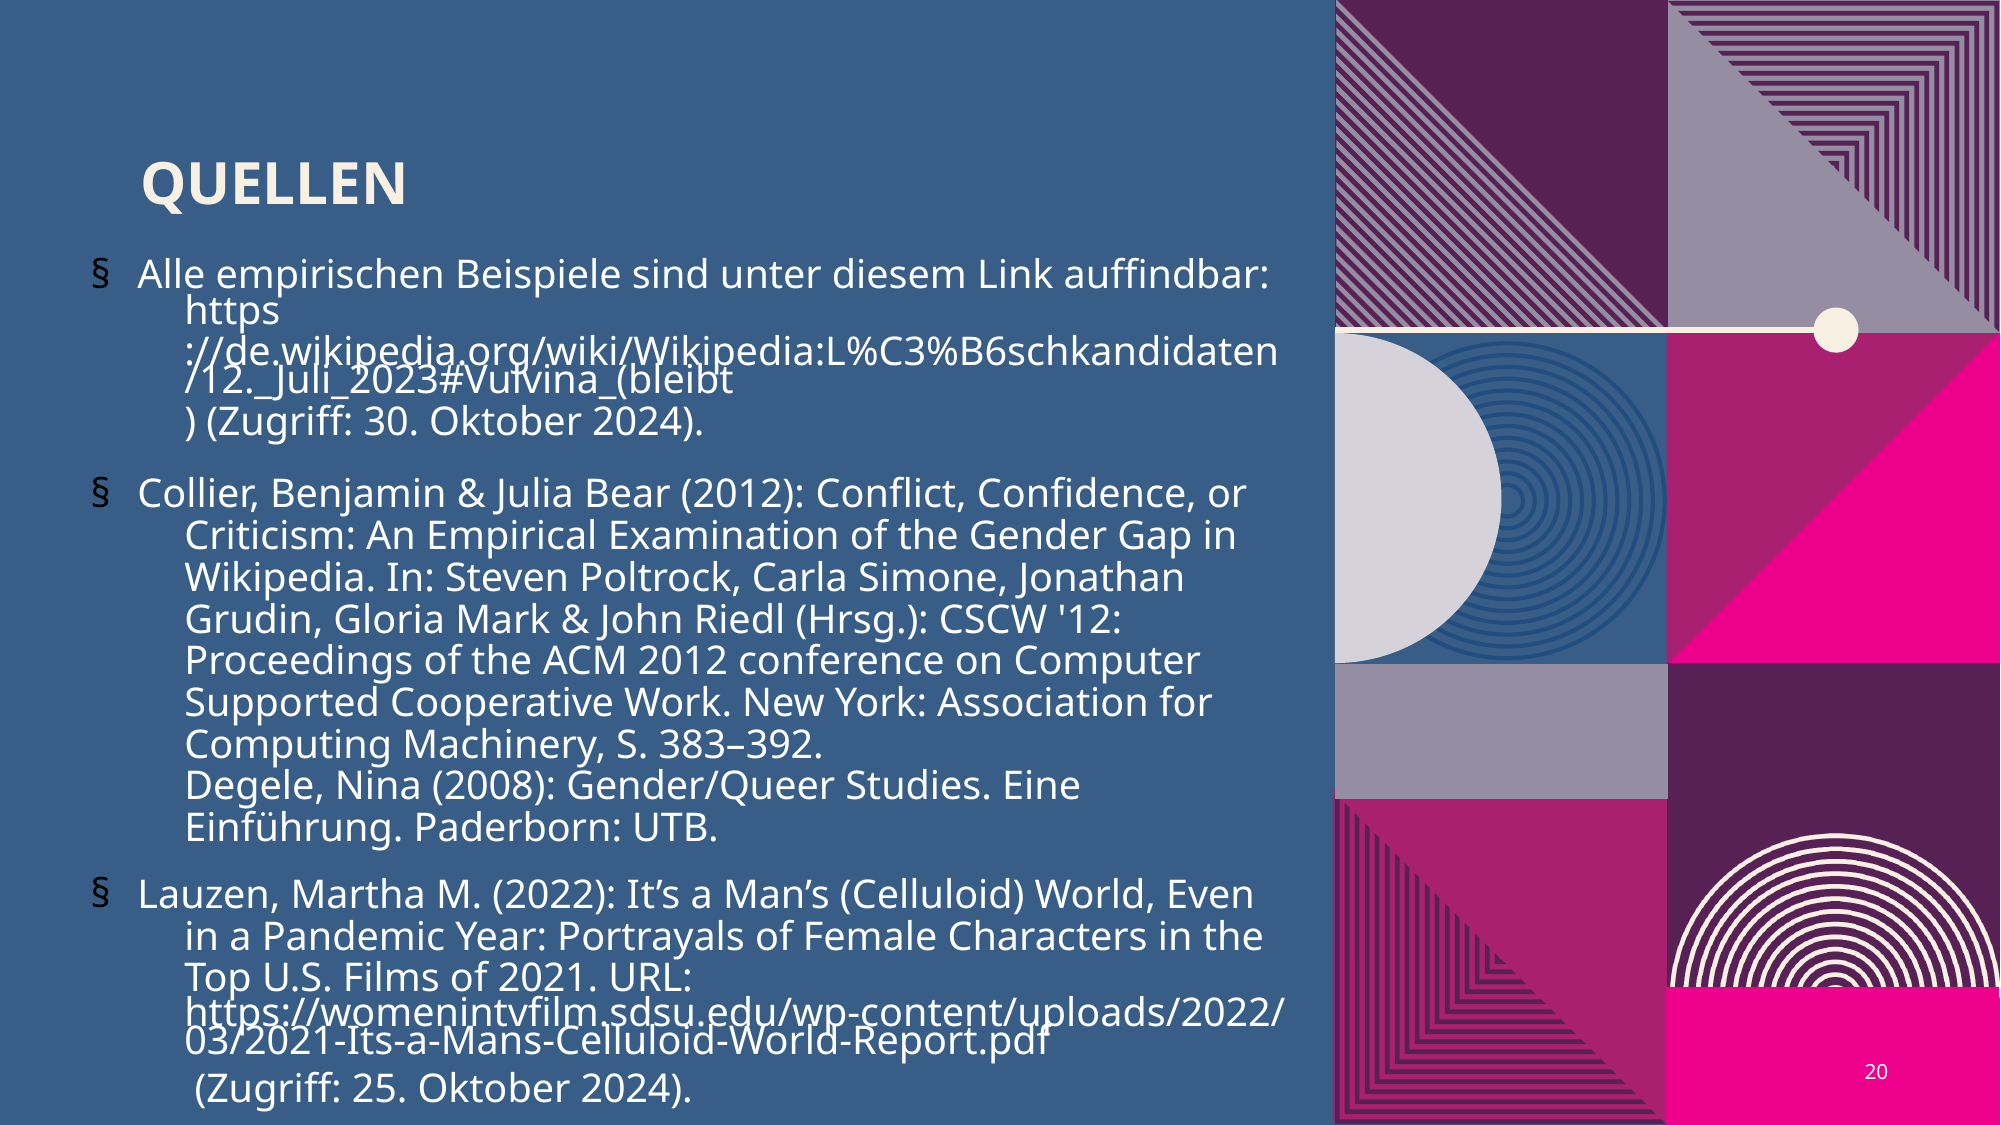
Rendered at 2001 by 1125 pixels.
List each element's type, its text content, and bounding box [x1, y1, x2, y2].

list Alle empirischen Beispiele sind unter diesem Link auffindbar: https://de.wikipedia.org/wiki/Wikipedia:L%C3%B6schkandidaten/12._Juli_2023#Vulvina_(bleibt) (Zugriff: 30. Oktober 2024). Collier, Benjamin & Julia Bear (2012): Conflict, Confidence, or Criticism: An Empirical Examination of the Gender Gap in Wikipedia. In: Steven Poltrock, Carla Simone, Jonathan Grudin, Gloria Mark & John Riedl (Hrsg.): CSCW '12: Proceedings of the ACM 2012 conference on Computer Supported Cooperative Work. New York: Association for Computing Machinery, S. 383–392. Degele, Nina (2008): Gender/Queer Studies. Eine Einführung. Paderborn: UTB. Lauzen, Martha M. (2022): It’s a Man’s (Celluloid) World, Even in a Pandemic Year: Portrayals of Female Characters in the Top U.S. Films of 2021. URL: https://womenintvfilm.sdsu.edu/wp-content/uploads/2022/03/2021-Its-a-Mans-Celluloid-World-Report.pdf (Zugriff: 25. Oktober 2024). [75, 247, 1309, 1084]
title Quellen [125, 146, 1206, 247]
text_box [1849, 1042, 1925, 1103]
